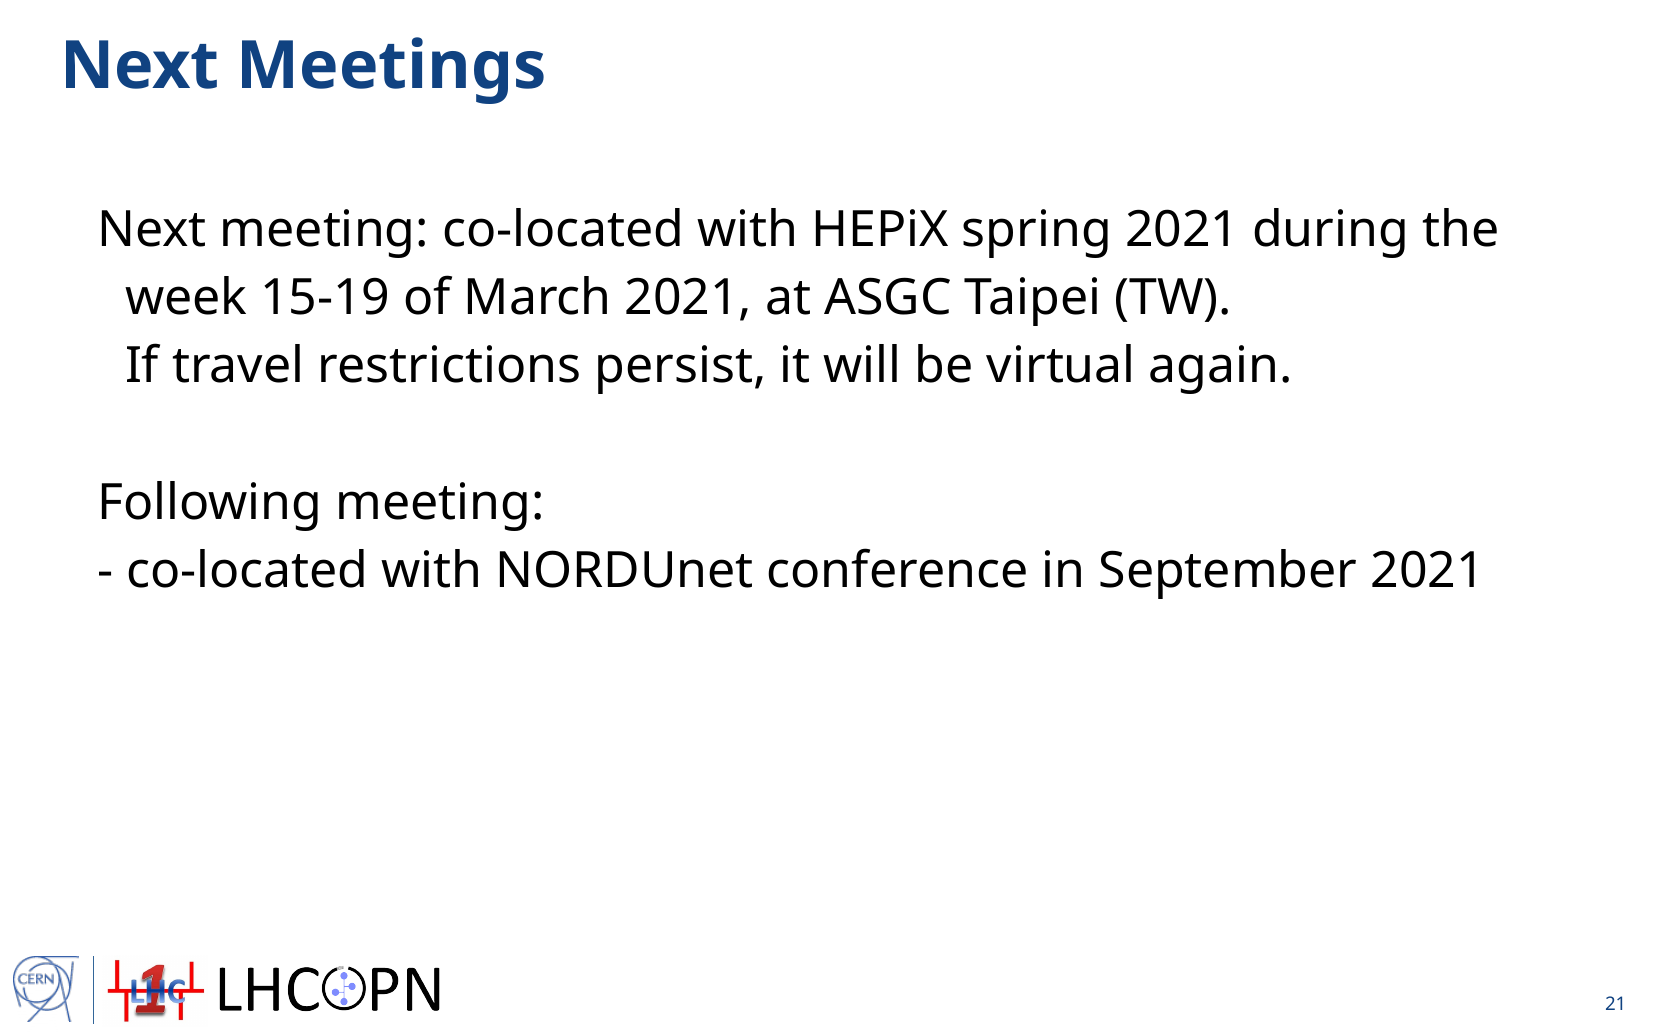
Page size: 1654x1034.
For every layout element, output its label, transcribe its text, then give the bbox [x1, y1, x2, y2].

picture [13, 956, 79, 1032]
title Next Meetings [60, 0, 1528, 138]
text_box Next meeting: co-located with HEPiX spring 2021 during the week 15-19 of March 2021, at ASGC Taipei (TW). If travel restrictions persist, it will be virtual again. Following meeting: - co-located with NORDUnet conference in September 2021 [82, 185, 1638, 1032]
